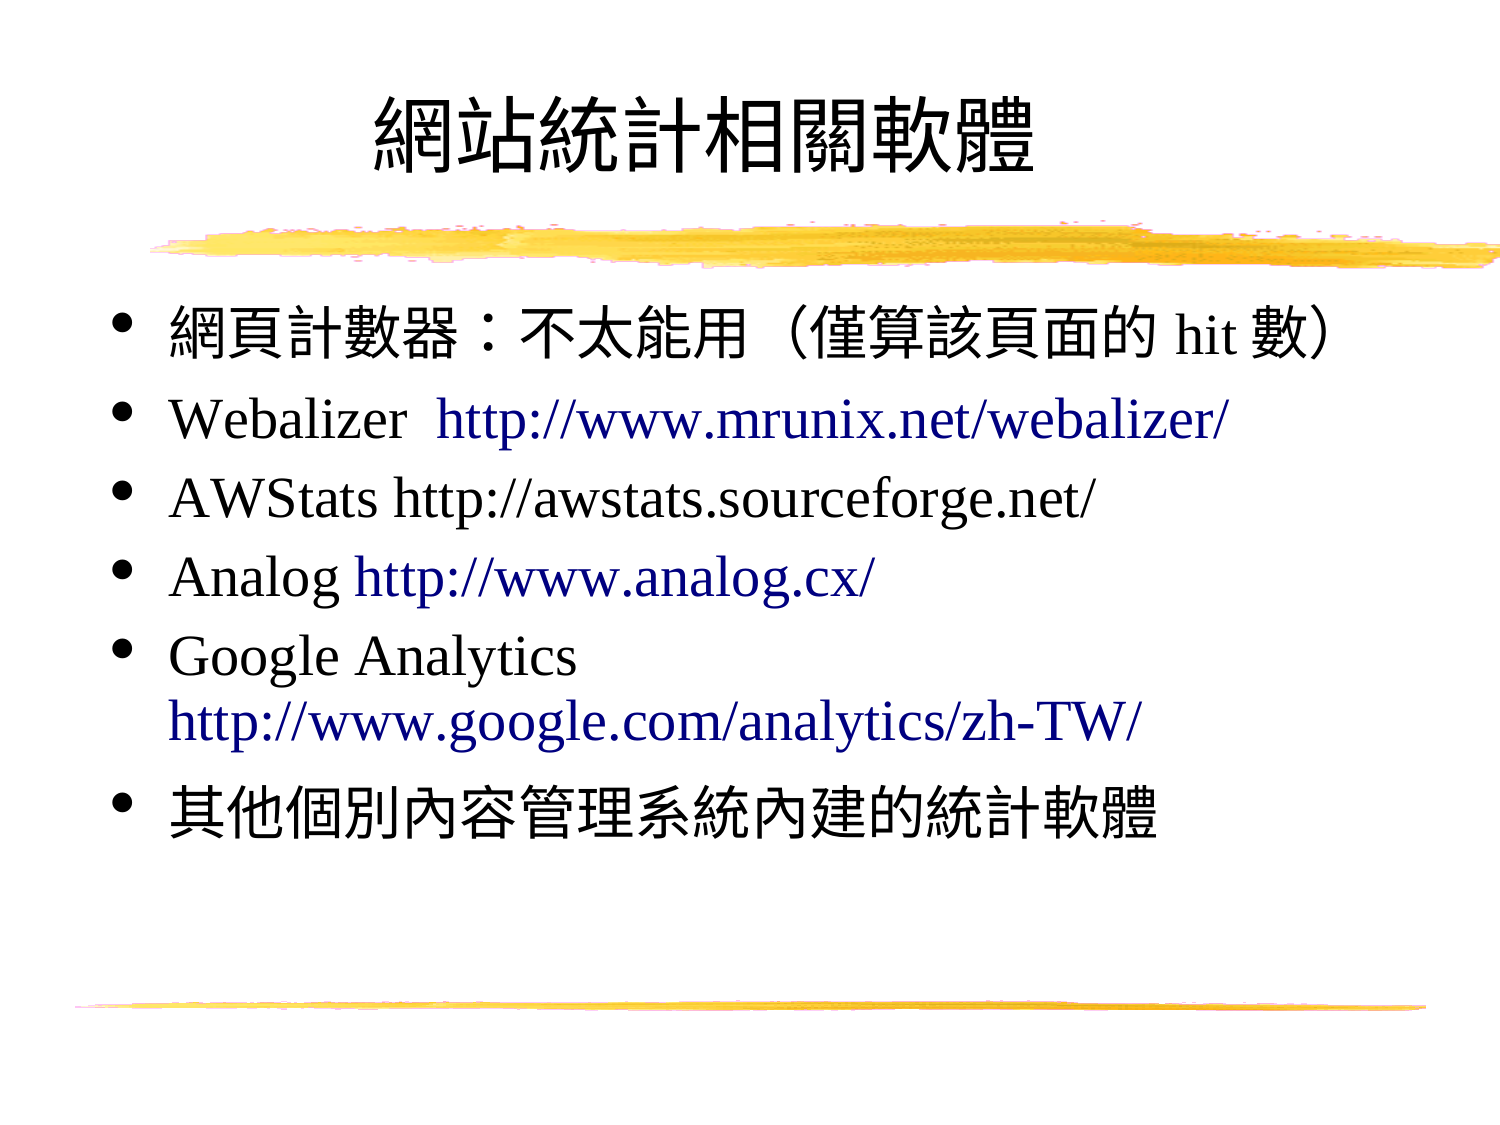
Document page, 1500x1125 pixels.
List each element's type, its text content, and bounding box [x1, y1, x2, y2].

picture [150, 215, 1500, 279]
list 網頁計數器：不太能用（僅算該頁面的hit數） Webalizer http://www.mrunix.net/webalizer/ AWStats http://awstats.sourceforge.net/ Analog http://www.analog.cx/ Google Analytics http://www.google.com/analytics/zh-TW/ 其他個別內容管理系統內建的統計軟體 [112, 287, 1388, 963]
picture [75, 999, 1426, 1013]
title 網站統計相關軟體 [66, 30, 1342, 231]
